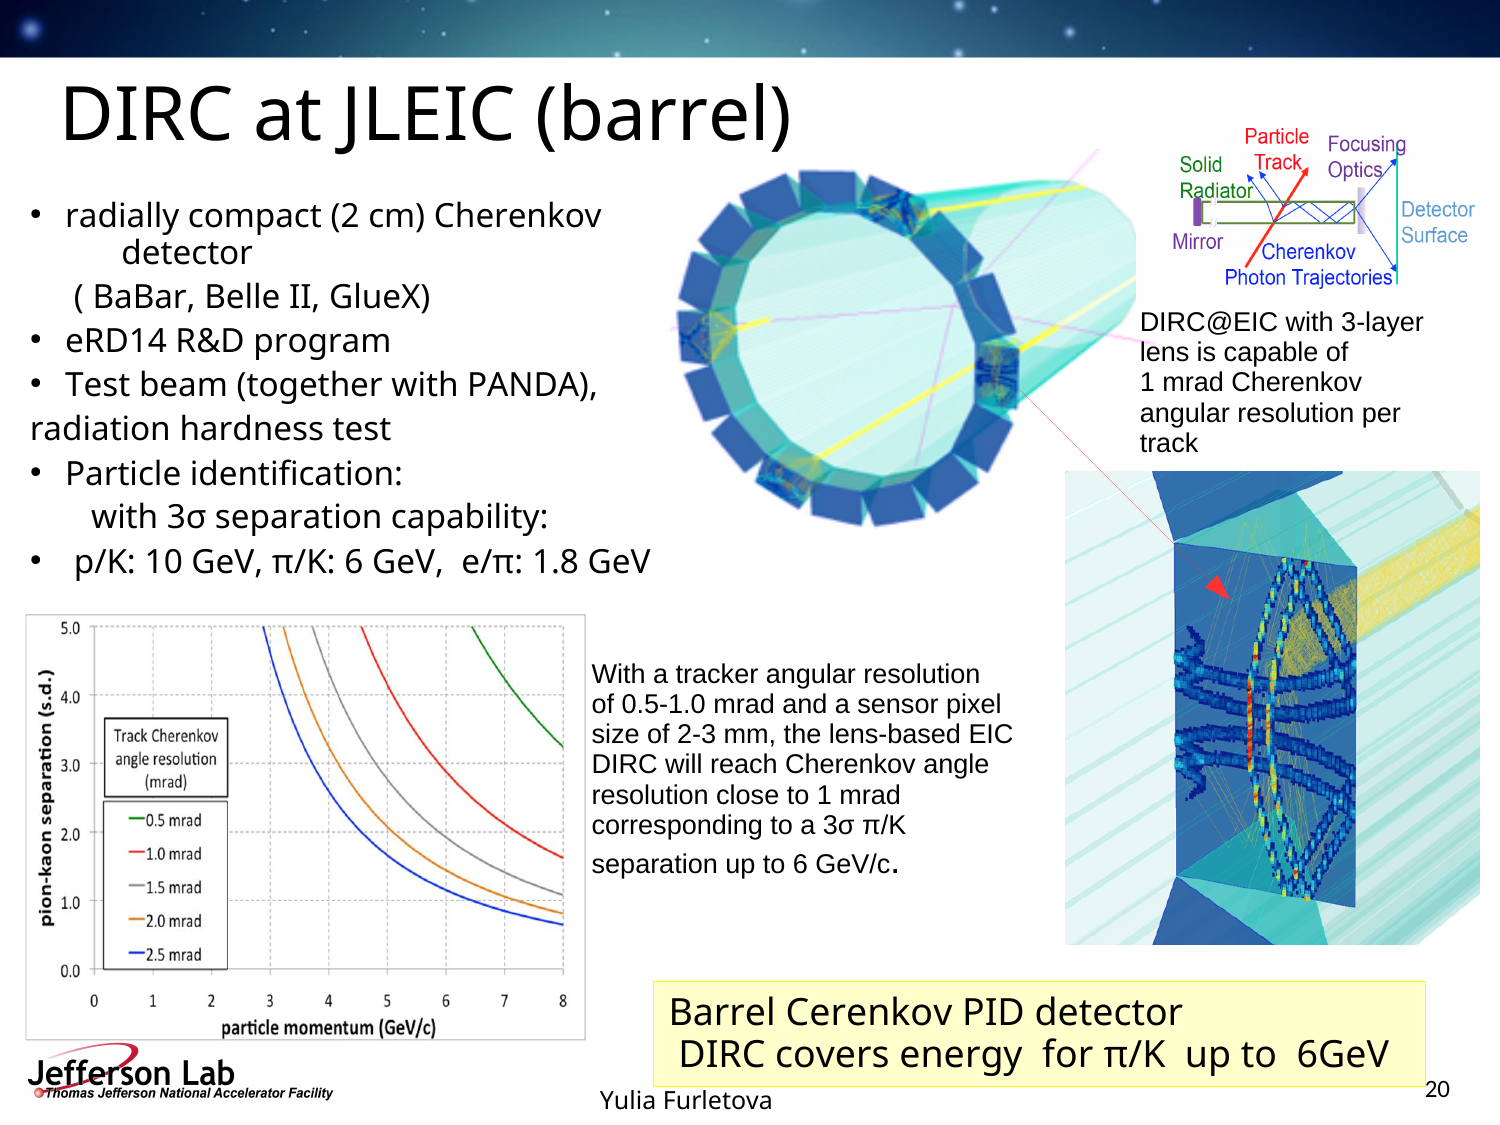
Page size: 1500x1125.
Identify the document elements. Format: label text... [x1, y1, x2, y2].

text_box DIRC@EIC with 3-layer lens is capable of 1 mrad Cherenkov angular resolution per track [1125, 299, 1473, 471]
text_box With a tracker angular resolution of 0.5-1.0 mrad and a sensor pixel size of 2-3 mm, the lens-based EIC DIRC will reach Cherenkov angle resolution close to 1 mrad corresponding to a 3σ π/K separation up to 6 GeV/c. [576, 652, 1034, 890]
text_box radially compact (2 cm) Cherenkov detector ( BaBar, Belle II, GlueX) eRD14 R&D program Test beam (together with PANDA), radiation hardness test Particle identification: with 3σ separation capability: p/K: 10 GeV, π/K: 6 GeV, e/π: 1.8 GeV [15, 190, 751, 614]
text_box Barrel Cerenkov PID detector DIRC covers energy for π/K up to 6GeV [653, 981, 1426, 1087]
text_box DIRC at JLEIC (barrel) [45, 66, 922, 165]
text_box Yulia Furletova [585, 1080, 789, 1123]
picture [0, 0, 1500, 1125]
